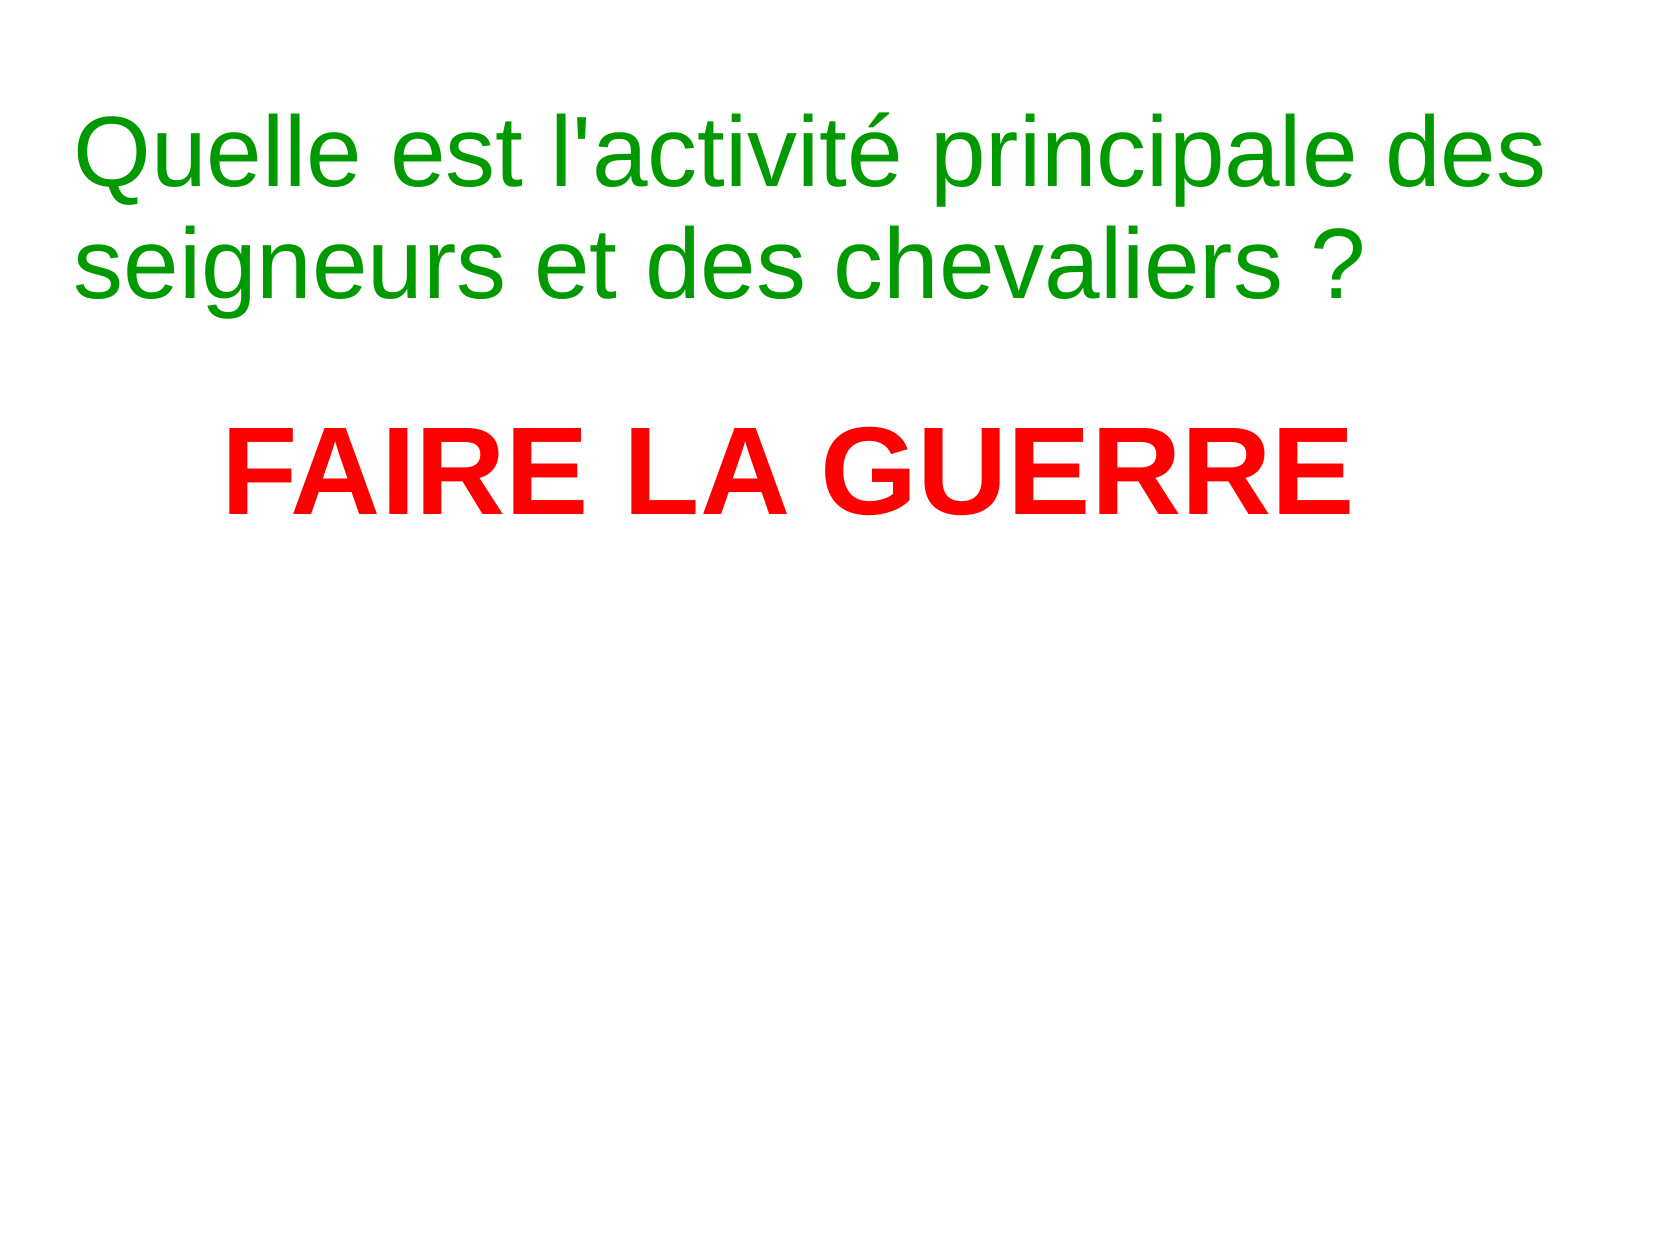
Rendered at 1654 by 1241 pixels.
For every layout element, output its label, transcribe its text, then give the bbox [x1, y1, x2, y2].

text_box FAIRE LA GUERRE [206, 393, 1477, 886]
text_box Quelle est l'activité principale des seigneurs et des chevaliers ? [59, 88, 1593, 327]
